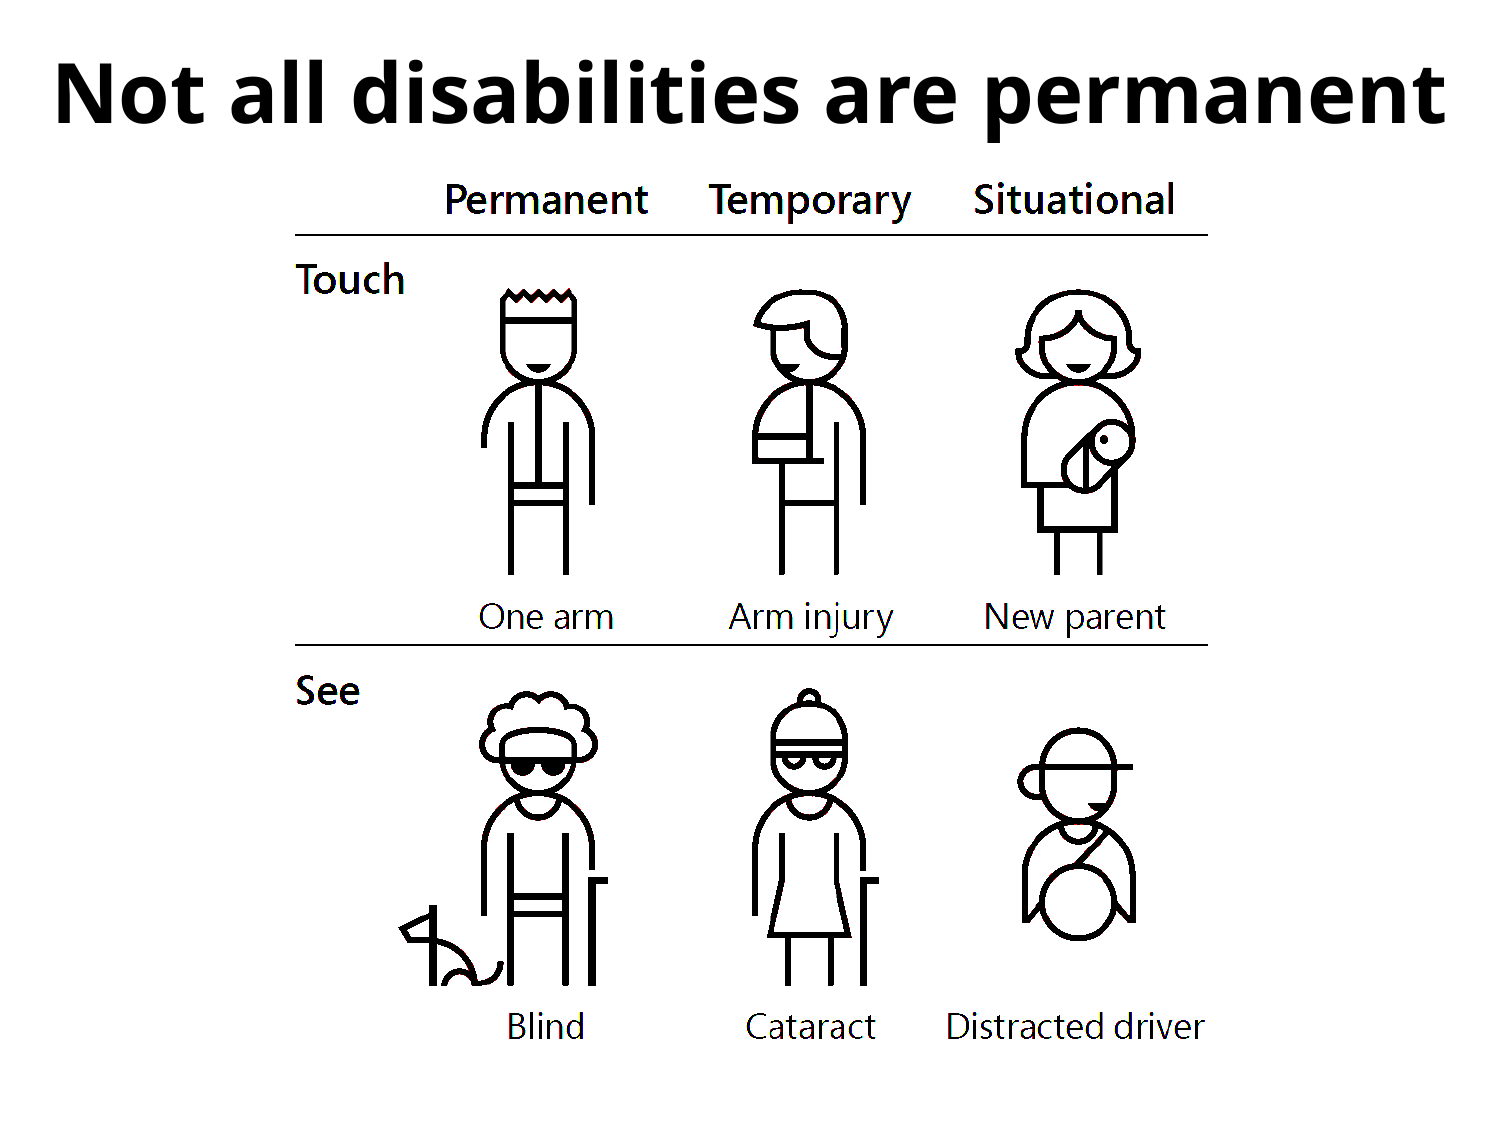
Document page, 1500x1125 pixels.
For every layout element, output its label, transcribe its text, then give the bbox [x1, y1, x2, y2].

text_box Not all disabilities are permanent [0, 24, 1500, 156]
picture [240, 157, 1235, 1054]
